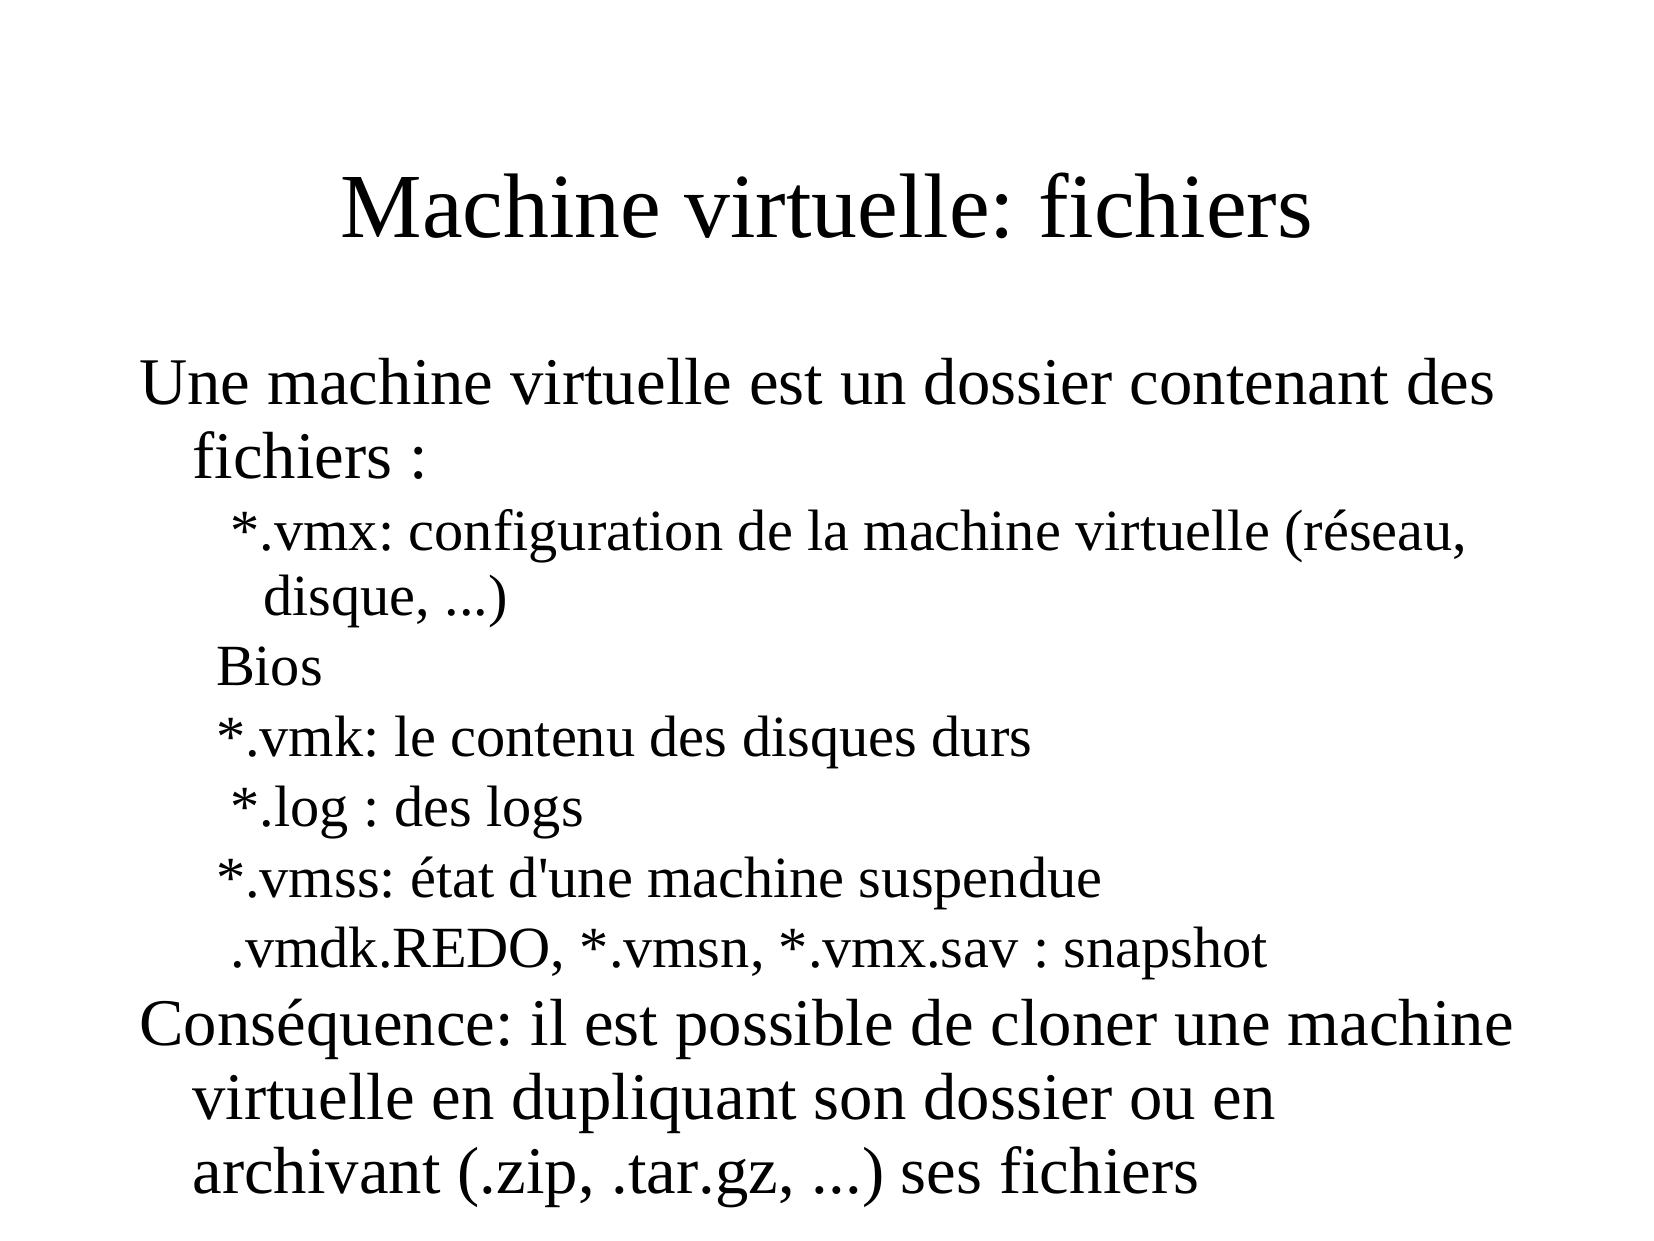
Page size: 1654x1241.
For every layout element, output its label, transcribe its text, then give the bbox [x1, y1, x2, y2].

list Une machine virtuelle est un dossier contenant des fichiers : *.vmx: configuration de la machine virtuelle (réseau, disque, ...) Bios *.vmk: le contenu des disques durs *.log : des logs *.vmss: état d'une machine suspendue .vmdk.REDO, *.vmsn, *.vmx.sav : snapshot Conséquence: il est possible de cloner une machine virtuelle en dupliquant son dossier ou en archivant (.zip, .tar.gz, ...) ses fichiers [121, 344, 1534, 1209]
title Machine virtuelle: fichiers [121, 102, 1534, 311]
